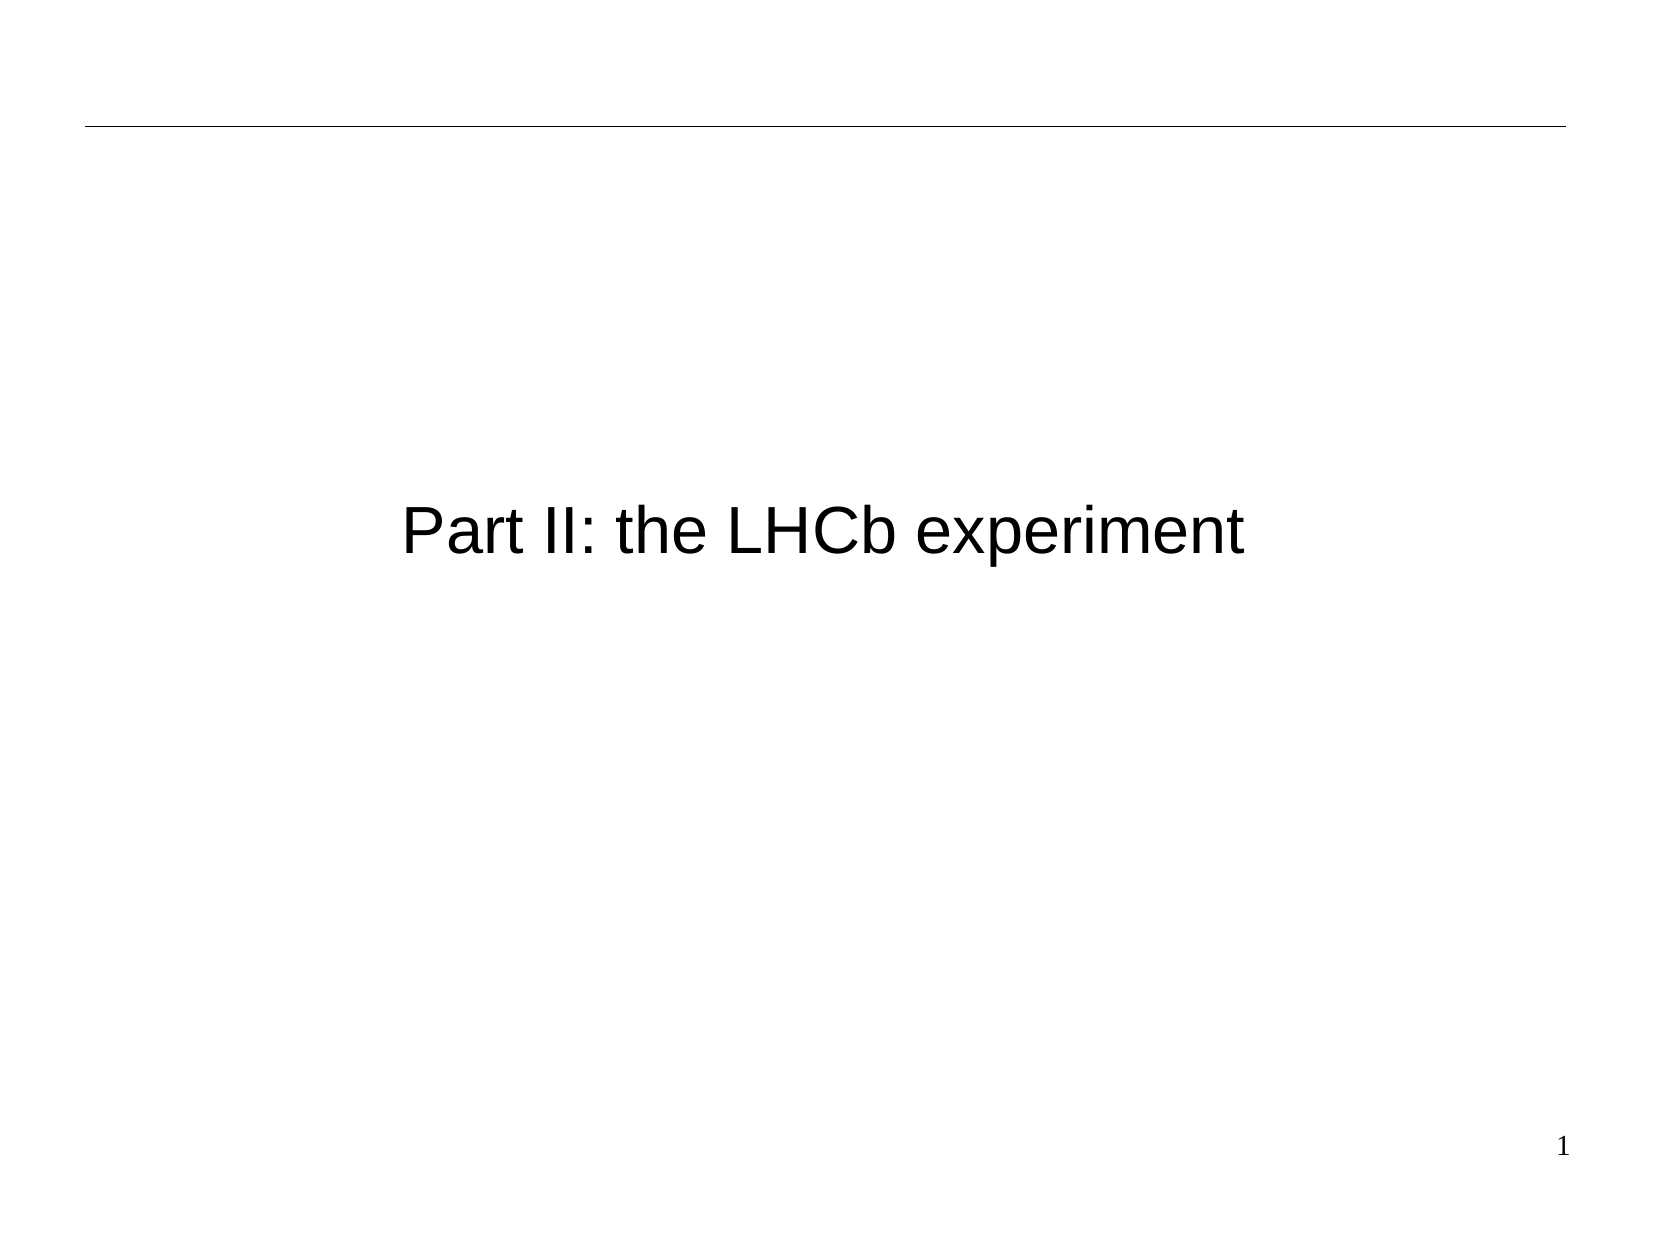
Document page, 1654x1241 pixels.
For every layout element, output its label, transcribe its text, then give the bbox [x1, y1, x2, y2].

subtitle Part II: the LHCb experiment [79, 5, 1568, 1056]
